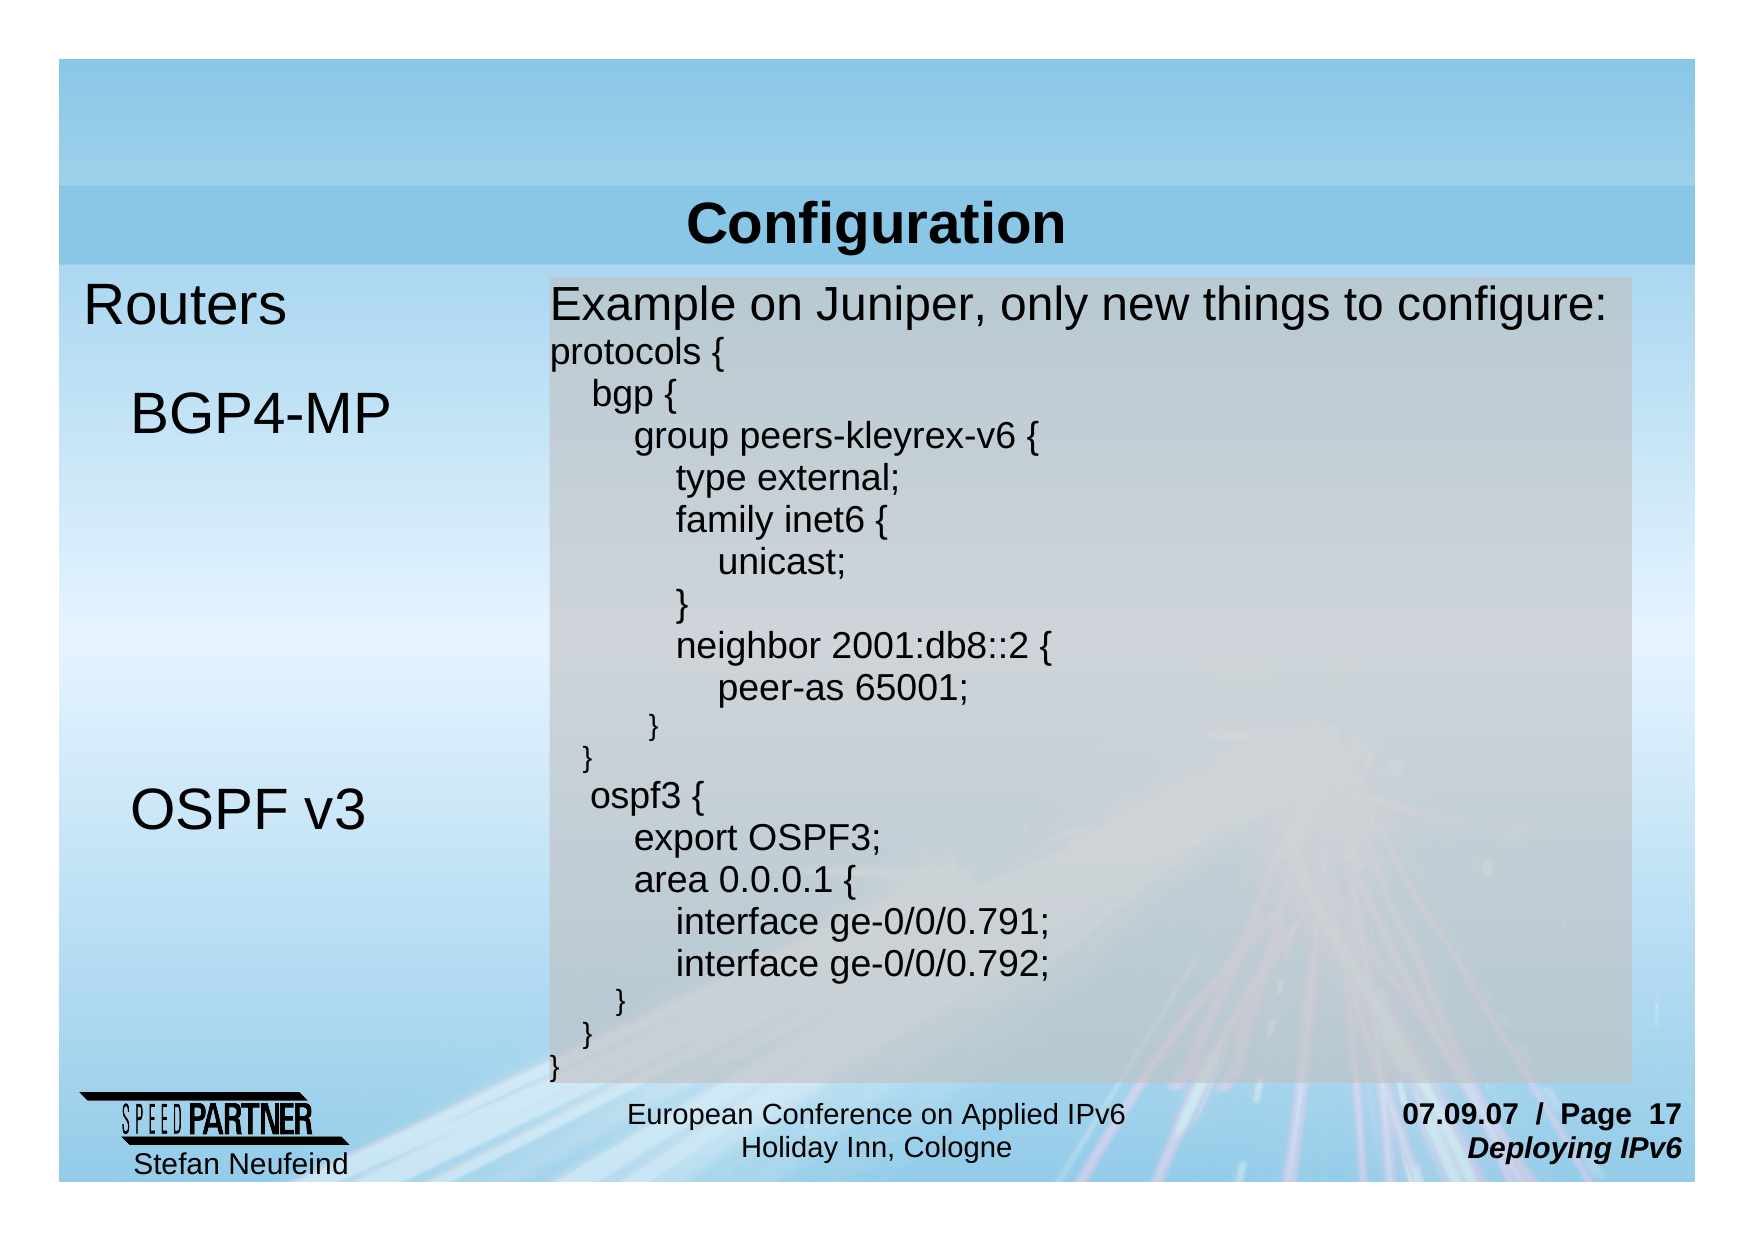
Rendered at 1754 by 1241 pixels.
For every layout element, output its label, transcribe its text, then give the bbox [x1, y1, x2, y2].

list Routers BGP4-MP OSPF v3 [71, 272, 1695, 1055]
picture [59, 265, 1695, 1182]
picture [59, 59, 1695, 185]
title Configuration [59, 190, 1695, 257]
text_box Example on Juniper, only new things to configure: protocols { bgp { group peers-kleyrex-v6 { type external; family inet6 { unicast; } neighbor 2001:db8::2 { peer-as 65001; } } ospf3 { export OSPF3; area 0.0.0.1 { interface ge-0/0/0.791; interface ge-0/0/0.792; } } } [549, 277, 1632, 1083]
